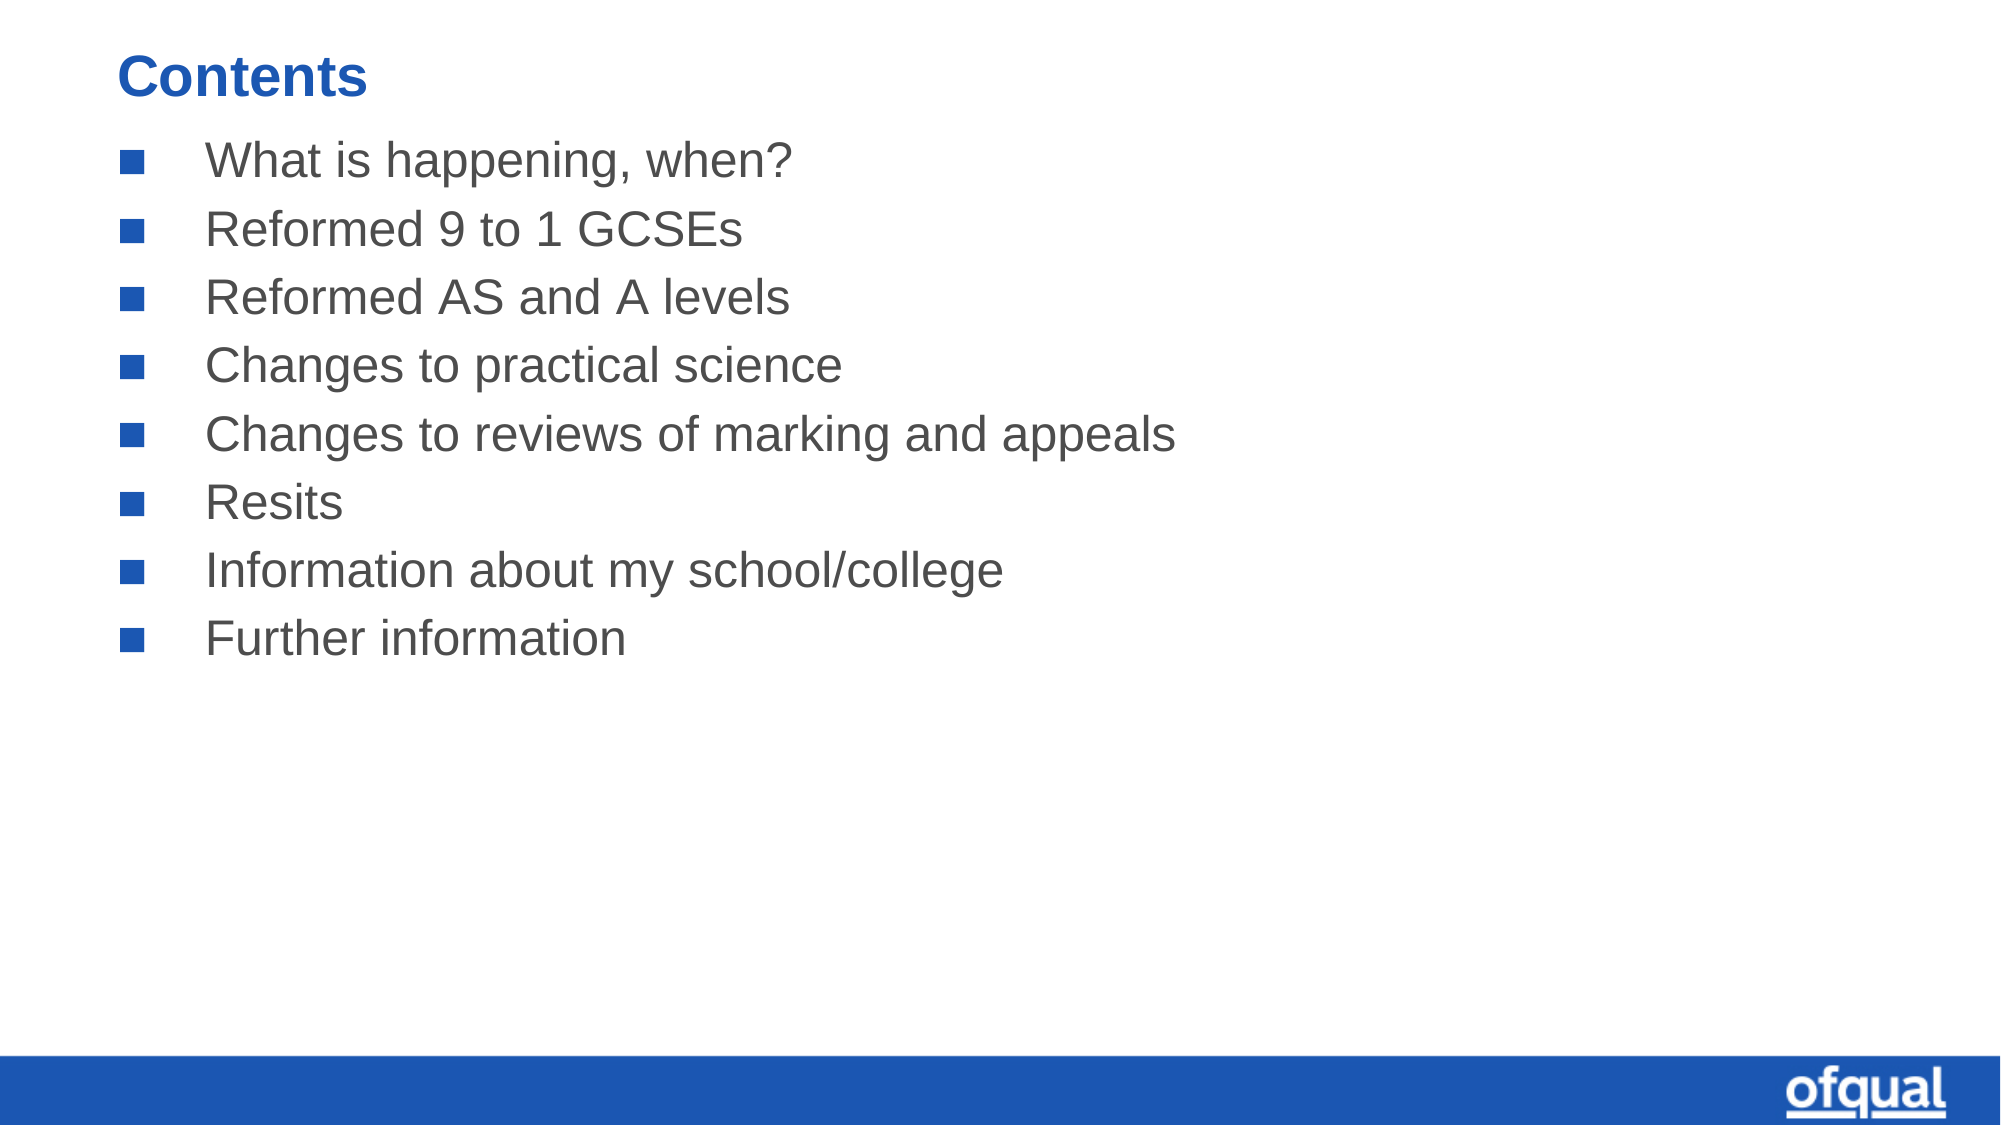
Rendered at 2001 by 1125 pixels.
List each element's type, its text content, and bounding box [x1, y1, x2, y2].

title Contents [102, 30, 1491, 126]
list What is happening, when? Reformed 9 to 1 GCSEs Reformed AS and A levels Changes to practical science Changes to reviews of marking and appeals Resits Information about my school/college Further information [102, 125, 1903, 1012]
